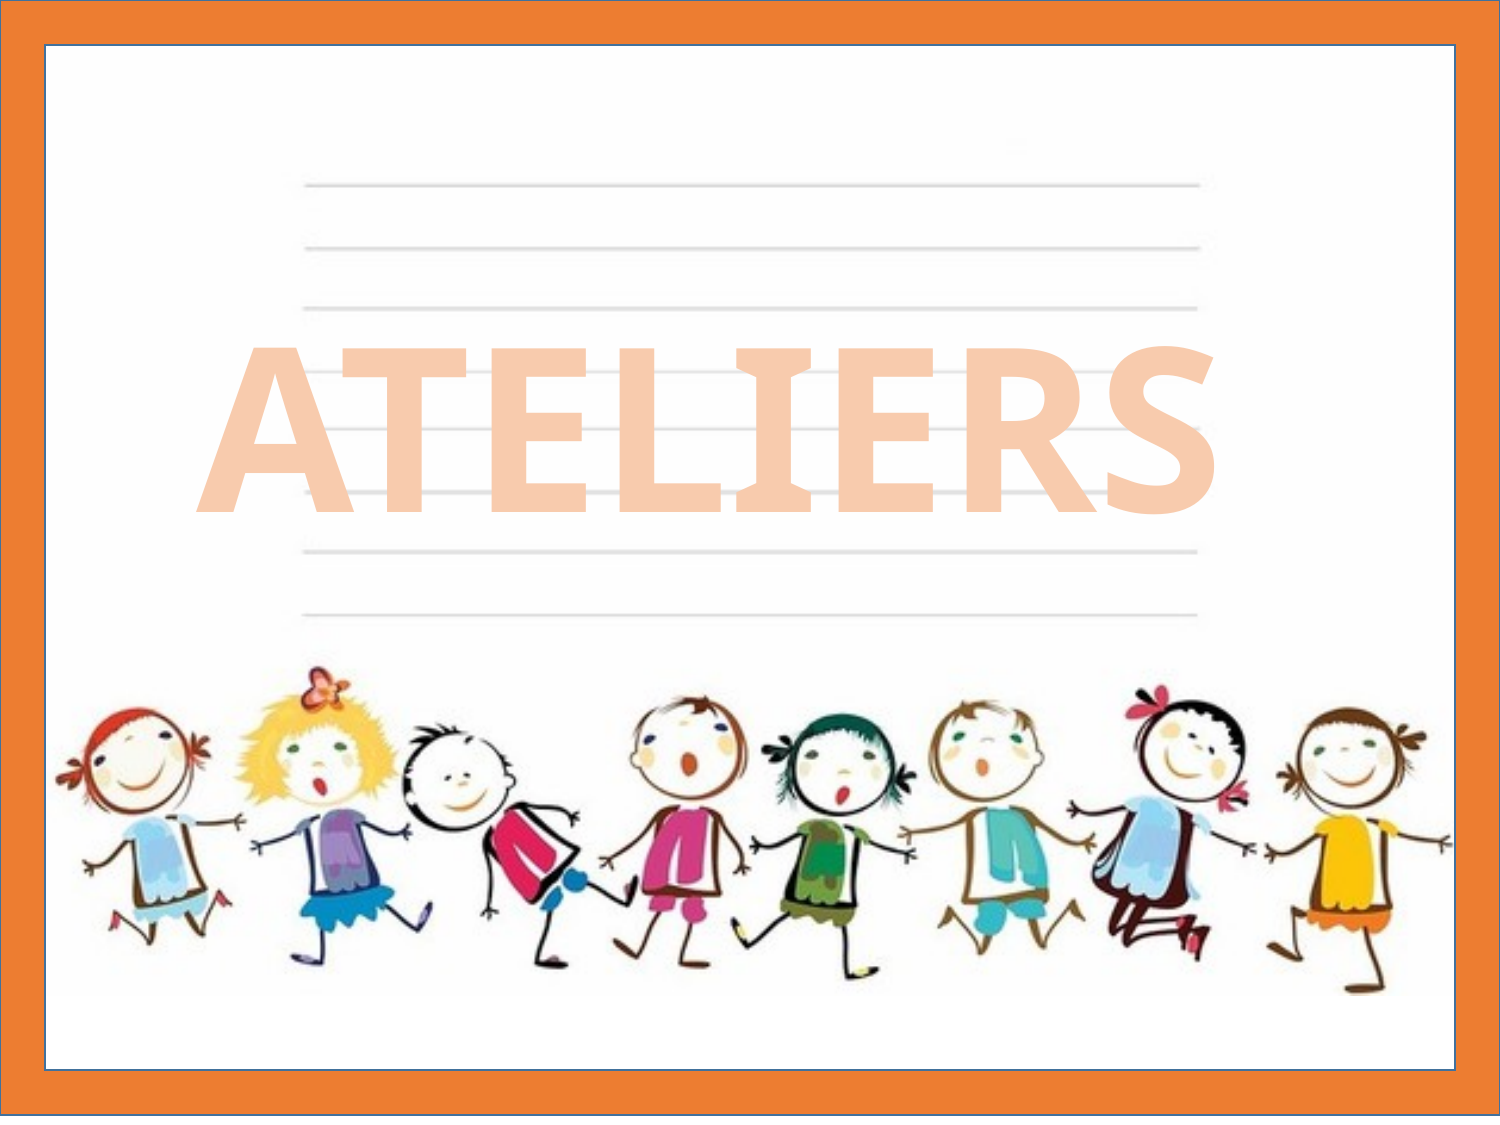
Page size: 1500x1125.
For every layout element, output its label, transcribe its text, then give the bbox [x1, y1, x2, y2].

text_box ATELIERS [77, 276, 1454, 566]
picture [46, 46, 1454, 996]
text_box [0, 0, 1500, 1116]
